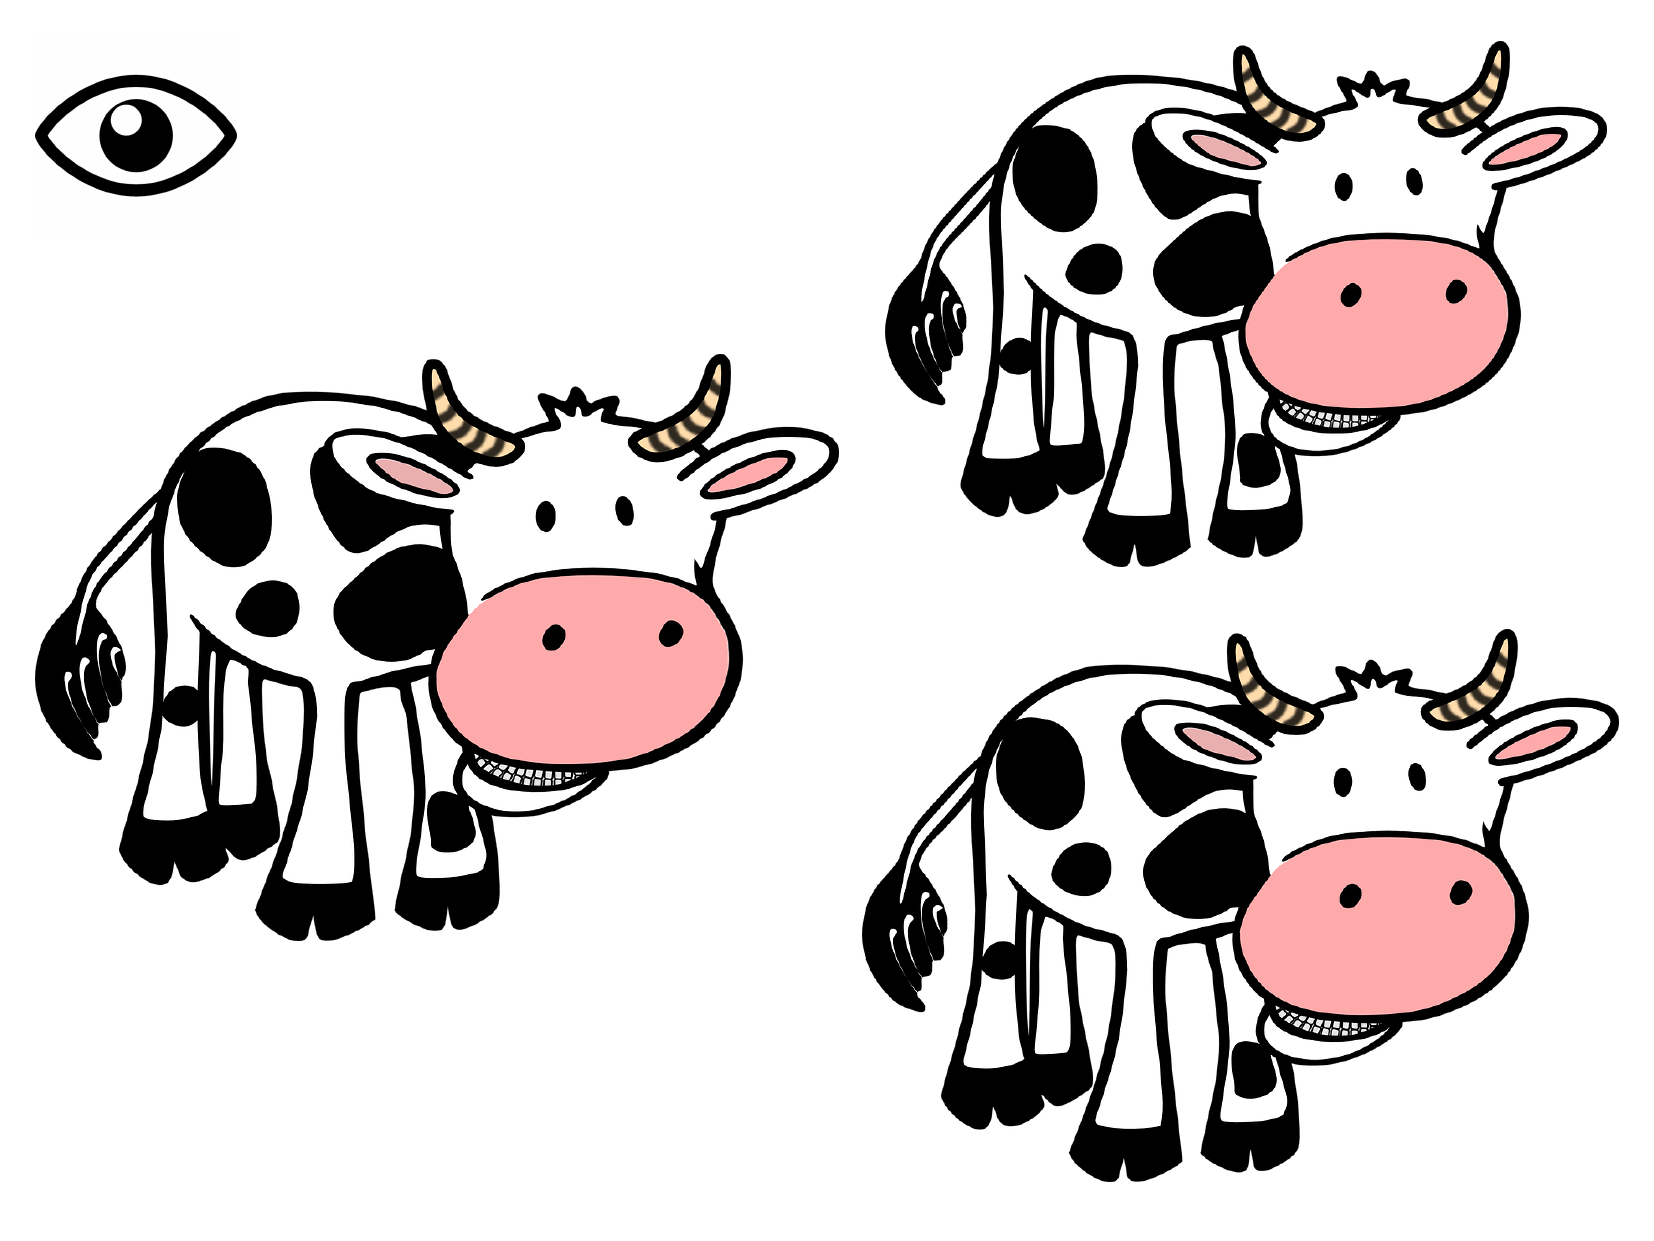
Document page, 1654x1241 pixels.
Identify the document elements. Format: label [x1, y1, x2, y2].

picture [885, 41, 1607, 567]
picture [862, 629, 1619, 1182]
picture [35, 35, 237, 236]
picture [35, 354, 839, 941]
